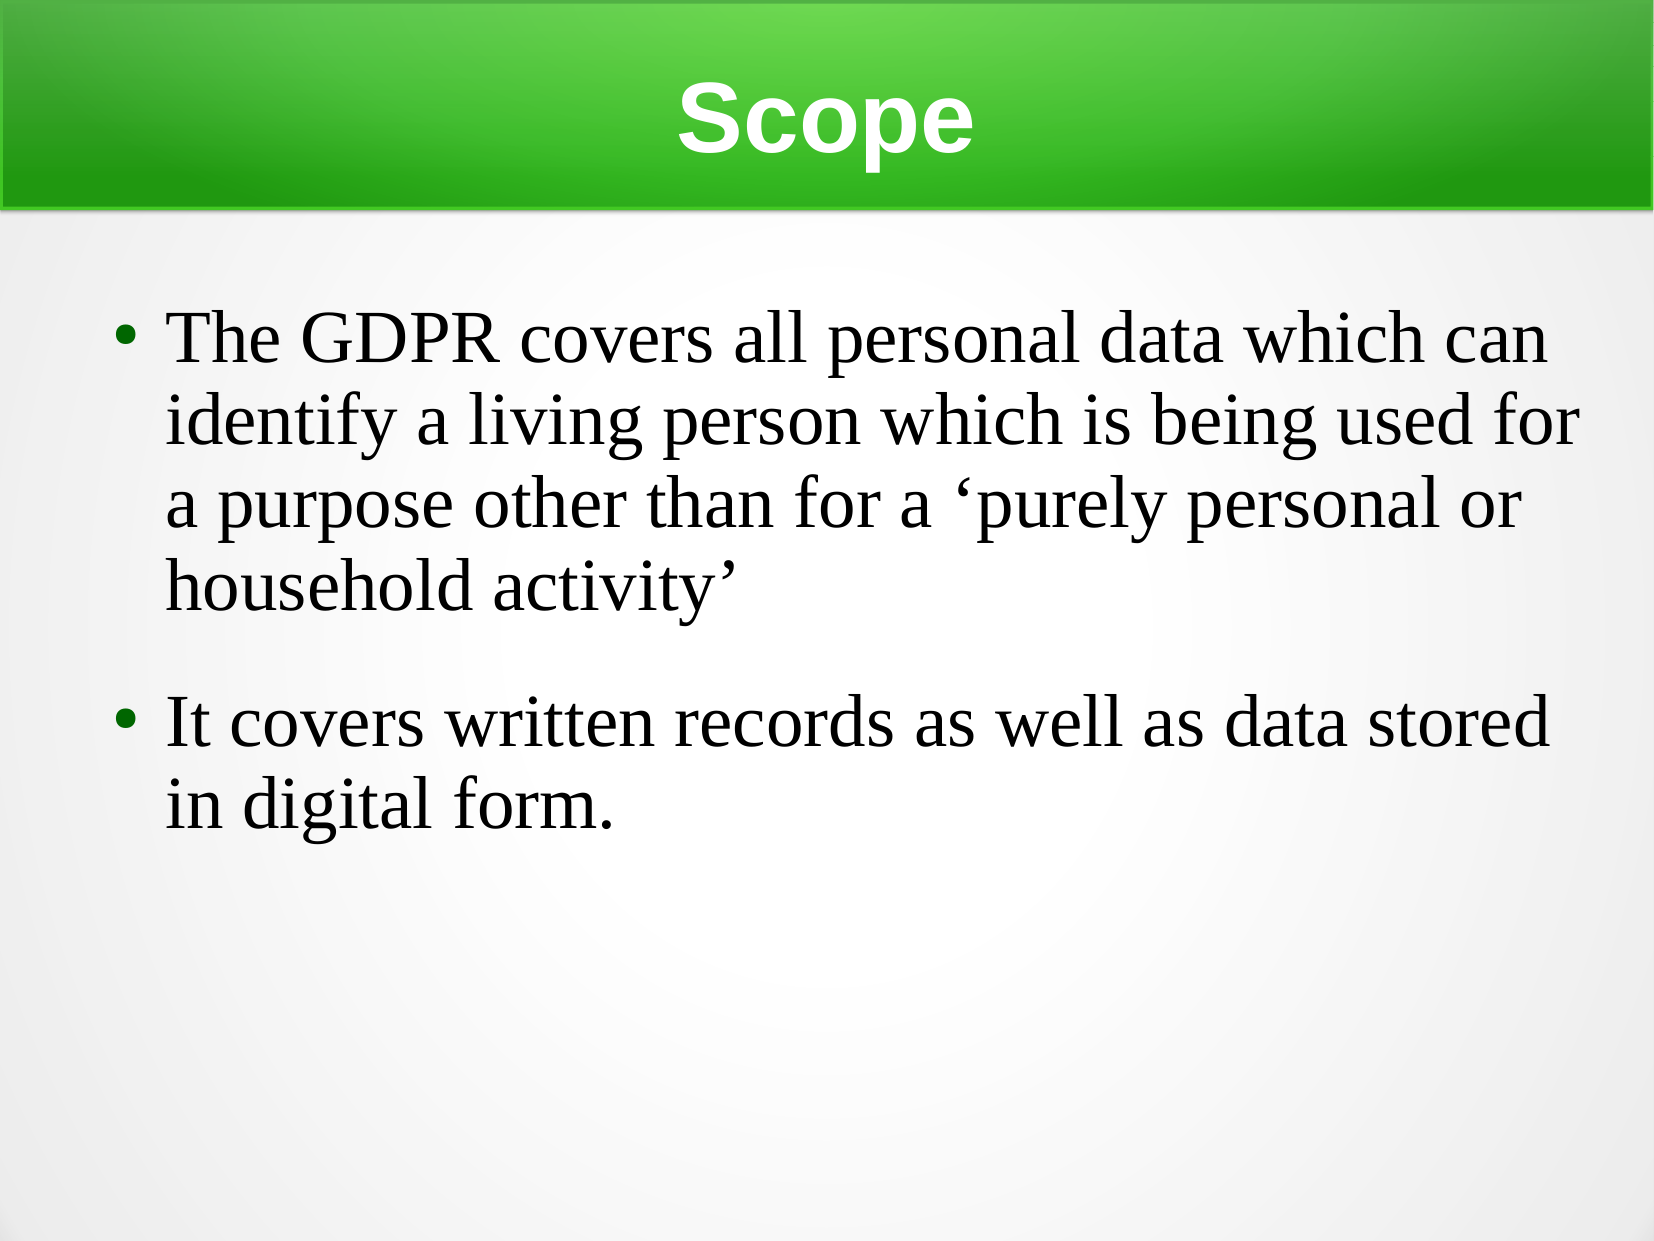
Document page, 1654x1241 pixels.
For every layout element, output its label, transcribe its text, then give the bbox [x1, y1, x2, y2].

list The GDPR covers all personal data which can identify a living person which is being used for a purpose other than for a ‘purely personal or household activity’ It covers written records as well as data stored in digital form. [94, 295, 1583, 1145]
title Scope [82, 46, 1571, 190]
